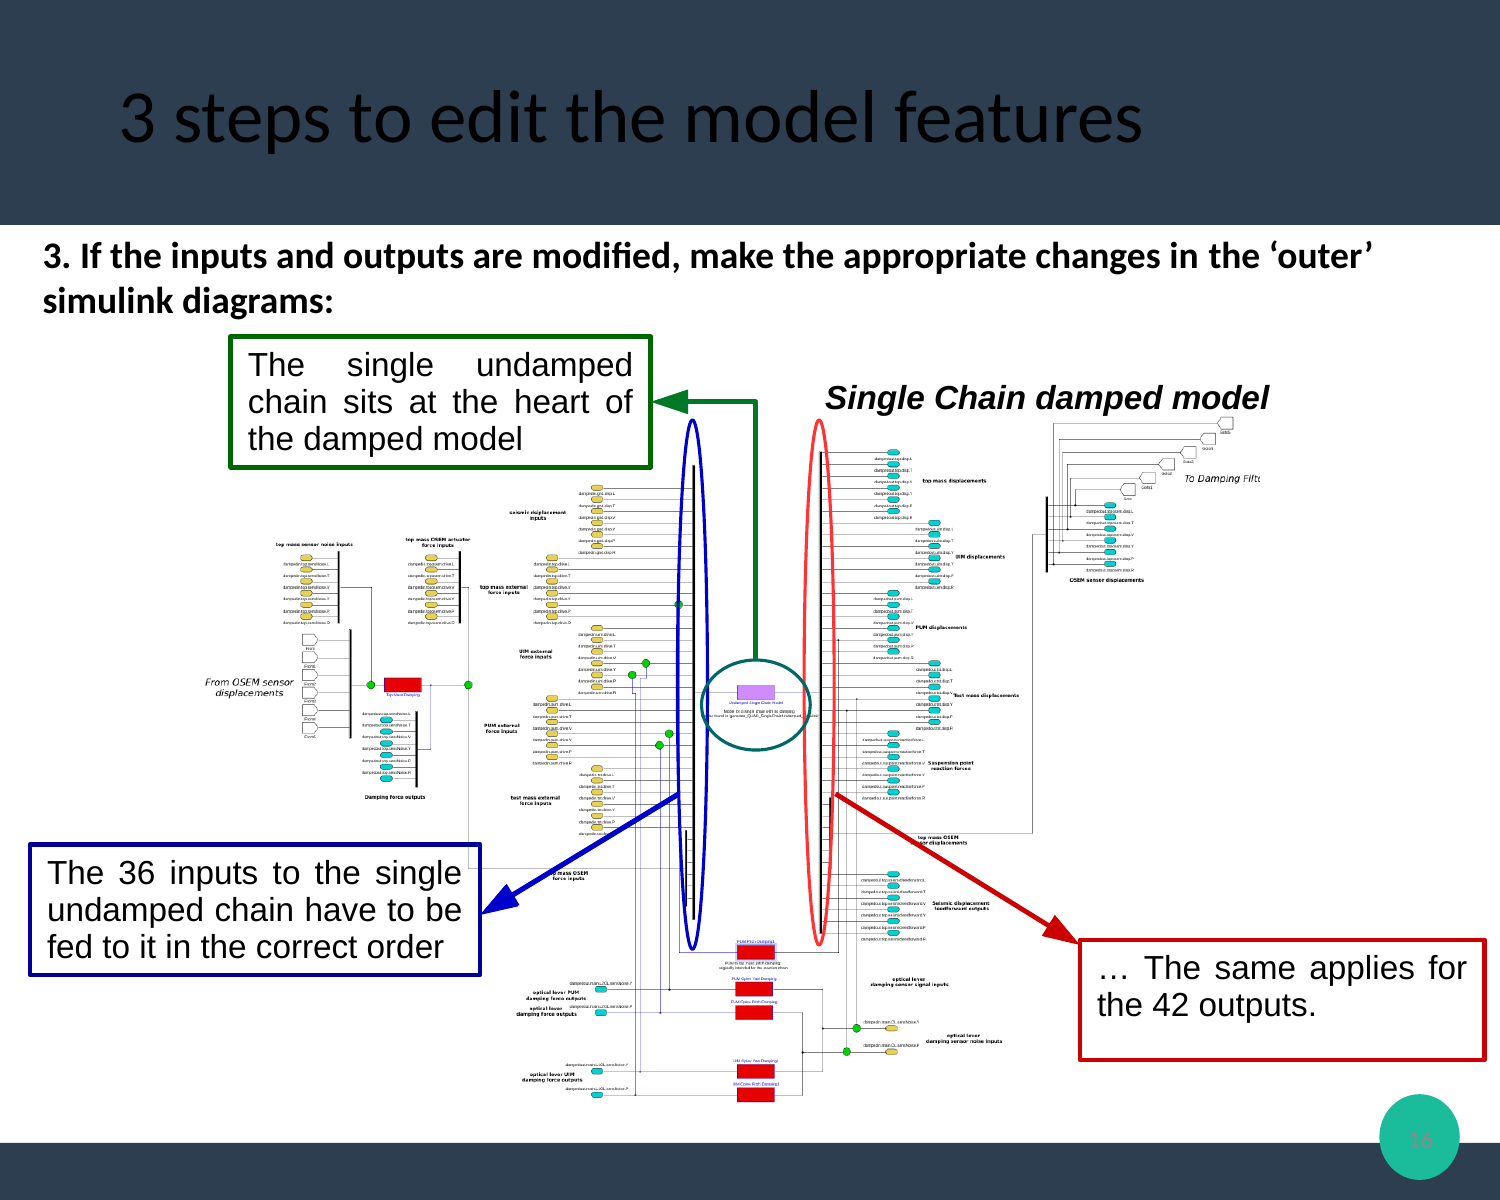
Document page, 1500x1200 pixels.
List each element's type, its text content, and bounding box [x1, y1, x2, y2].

picture [680, 734, 705, 946]
text_box Single Chain damped model [810, 371, 1381, 424]
picture [718, 734, 794, 748]
picture [190, 734, 677, 911]
text_box The 36 inputs to the single undamped chain have to be fed to it in the correct order [30, 844, 481, 976]
text_box The single undamped chain sits at the heart of the damped model [230, 336, 651, 468]
text_box 3. If the inputs and outputs are modified, make the appropriate changes in the ‘outer’ simulink diagrams: [679, 423, 705, 734]
picture [835, 734, 1261, 941]
text_box … The same applies for the 42 outputs. [1080, 939, 1485, 1060]
text_box 3. If the inputs and outputs are modified, make the appropriate changes in the ‘outer’ simulink diagrams: [806, 424, 832, 734]
title 3 steps to edit the model features [118, 47, 1500, 201]
text_box 3. If the inputs and outputs are modified, make the appropriate changes in the ‘outer’ simulink diagrams: [27, 223, 1463, 734]
slide_number <number> [1098, 1106, 1449, 1171]
picture [806, 734, 832, 941]
picture [190, 734, 1261, 1111]
text_box 3. If the inputs and outputs are modified, make the appropriate changes in the ‘outer’ simulink diagrams: [709, 662, 802, 734]
